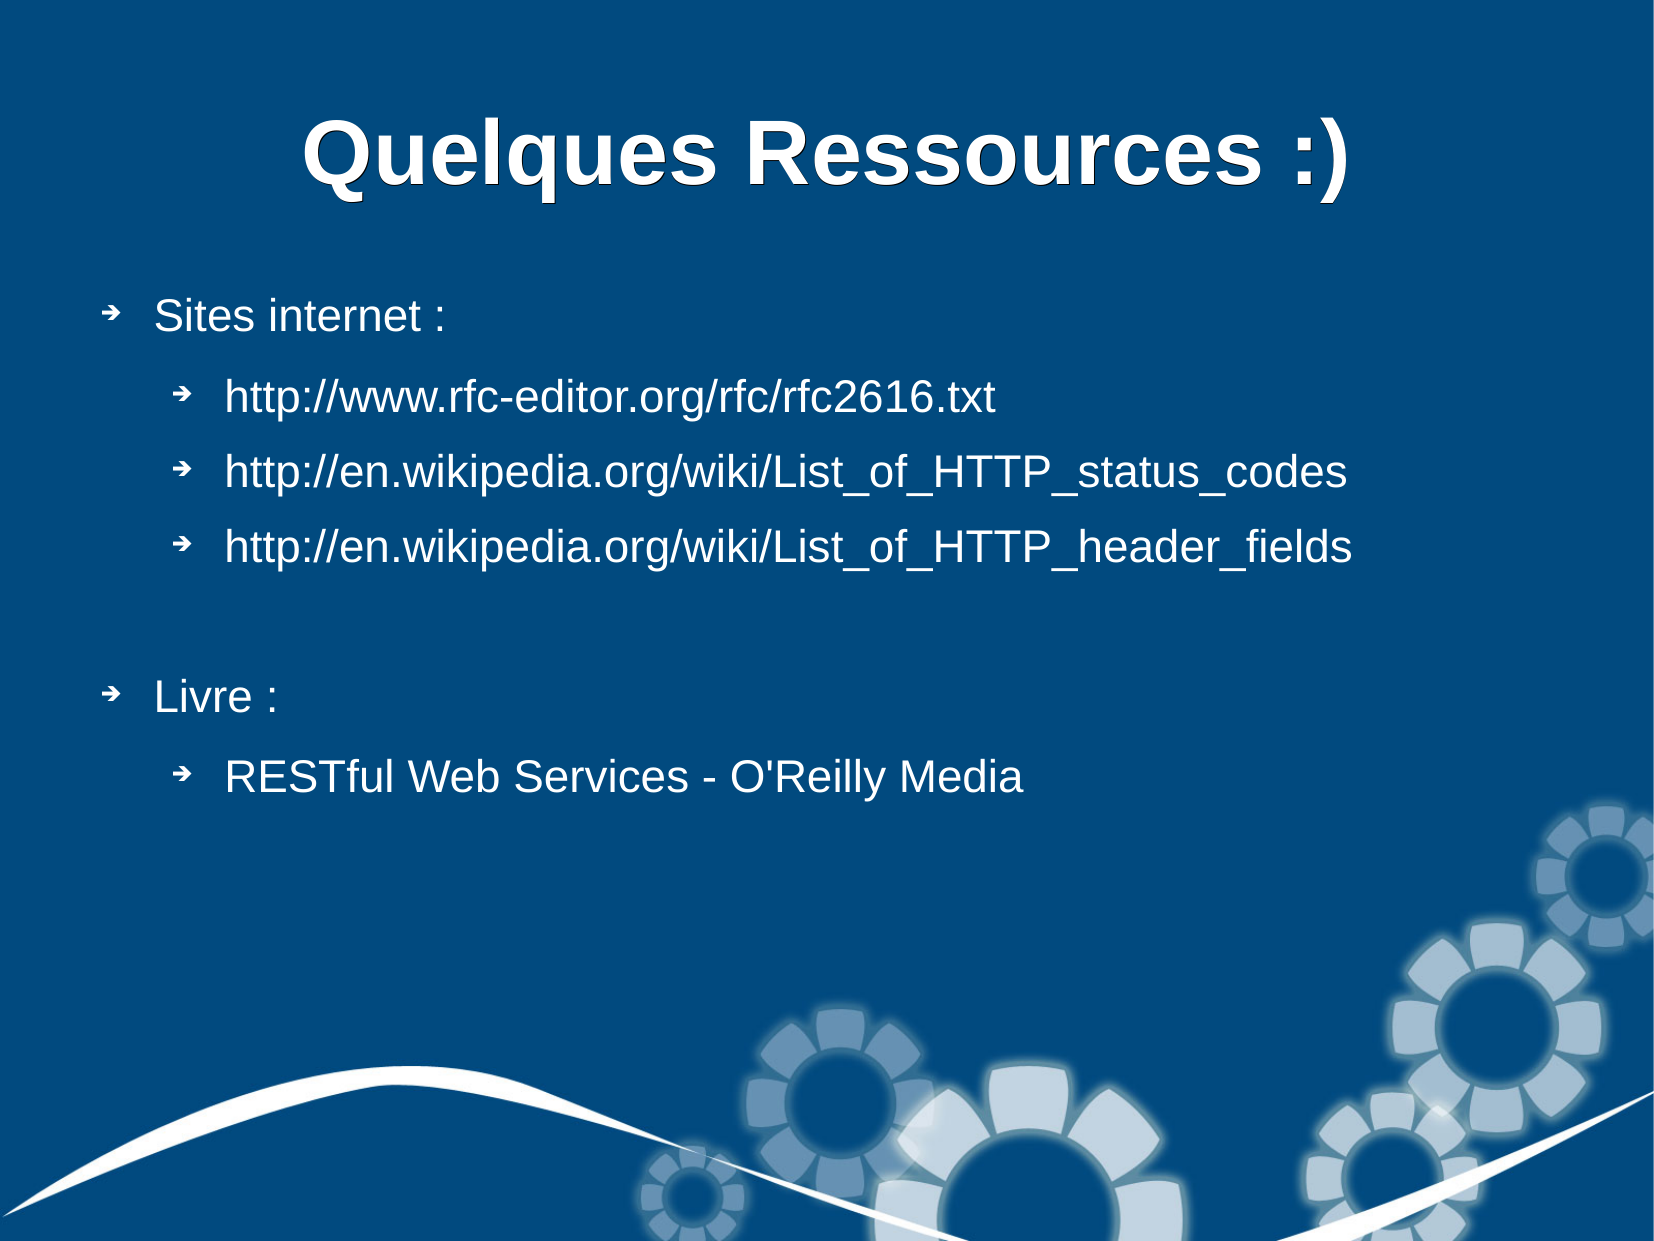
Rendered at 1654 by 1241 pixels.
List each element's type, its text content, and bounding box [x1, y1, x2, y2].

list Sites internet : http://www.rfc-editor.org/rfc/rfc2616.txt http://en.wikipedia.org/wiki/List_of_HTTP_status_codes http://en.wikipedia.org/wiki/List_of_HTTP_header_fields Livre : RESTful Web Services - O'Reilly Media [82, 290, 1571, 1109]
title Quelques Ressources :) [82, 56, 1571, 250]
picture [0, 0, 1654, 1241]
